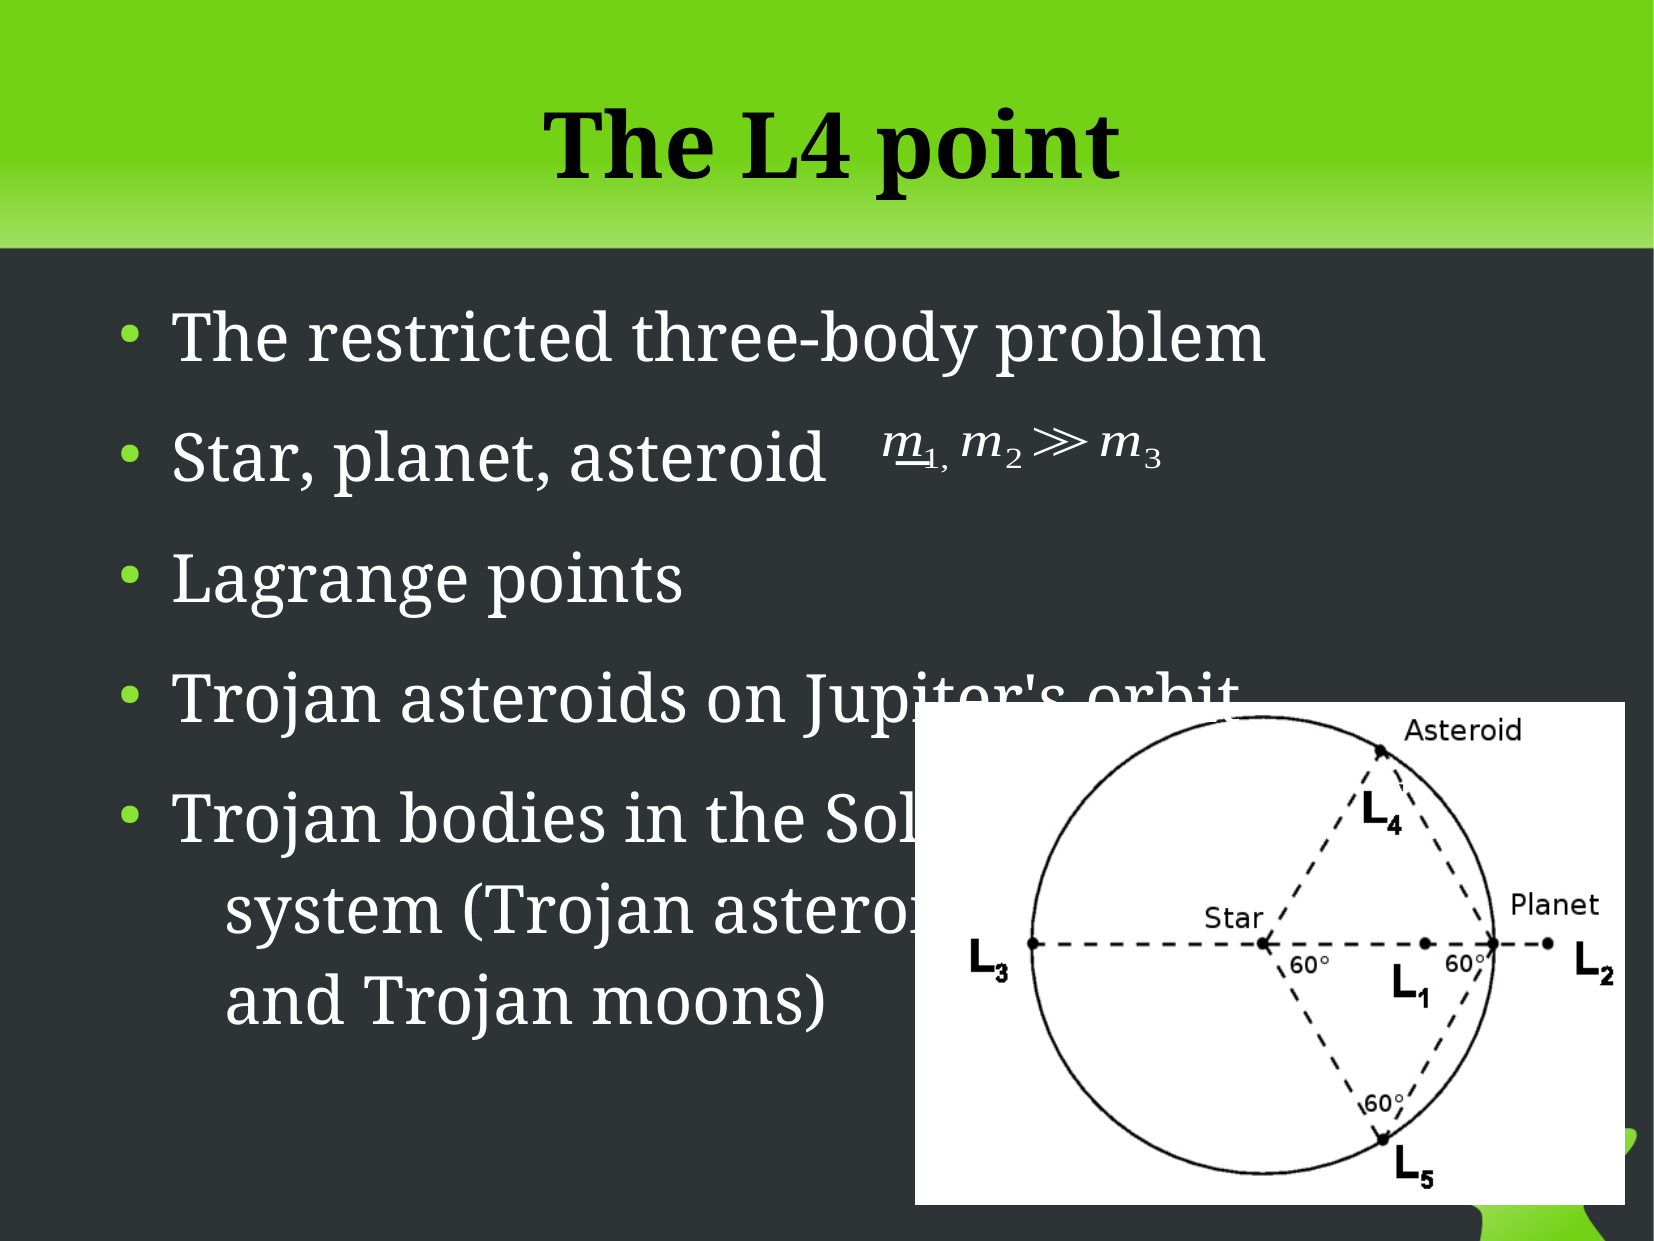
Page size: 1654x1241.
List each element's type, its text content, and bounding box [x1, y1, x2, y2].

picture [0, 0, 1654, 1241]
chart [862, 413, 1177, 475]
title The L4 point [88, 47, 1577, 240]
list The restricted three-body problem Star, planet, asteroid – Lagrange points Trojan asteroids on Jupiter's orbit Trojan bodies in the Solar system (Trojan asteroids and Trojan moons) [82, 290, 1571, 1094]
